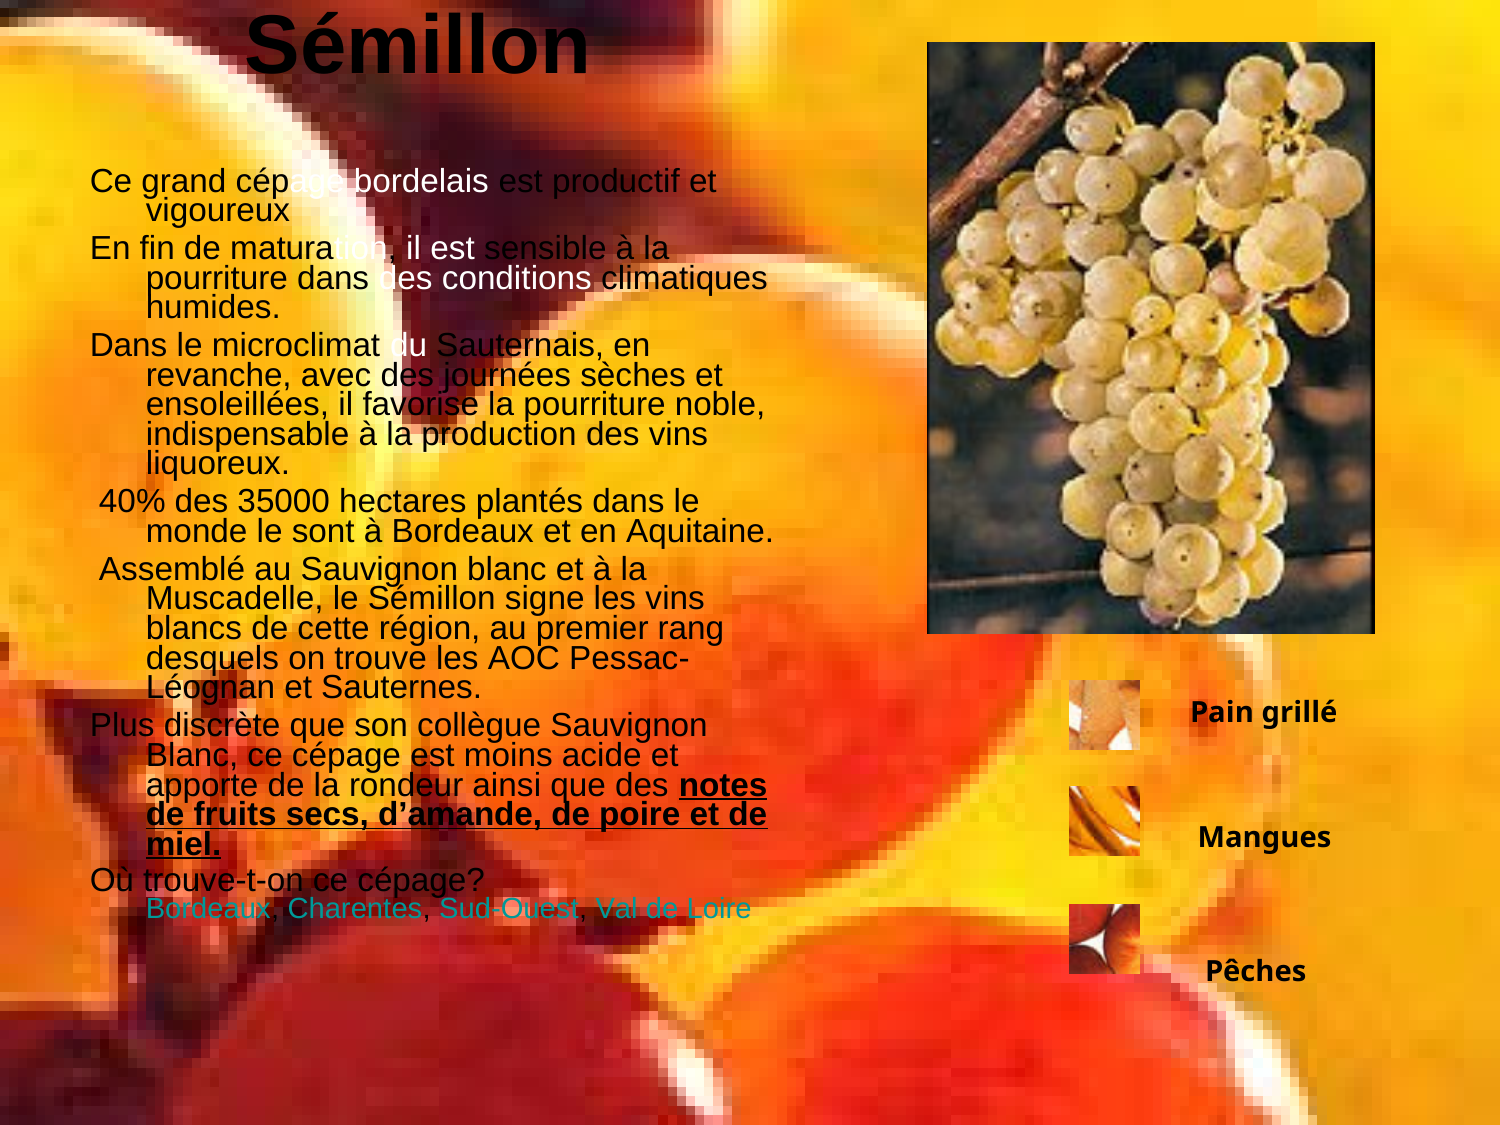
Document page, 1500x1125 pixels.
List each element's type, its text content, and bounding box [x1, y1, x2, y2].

text_box Mangues [1175, 794, 1383, 919]
list Ce grand cépage bordelais est productif et vigoureux En fin de maturation, il est sensible à la pourriture dans des conditions climatiques humides. Dans le microclimat du Sauternais, en revanche, avec des journées sèches et ensoleillées, il favorise la pourriture noble, indispensable à la production des vins liquoreux. 40% des 35000 hectares plantés dans le monde le sont à Bordeaux et en Aquitaine. Assemblé au Sauvignon blanc et à la Muscadelle, le Sémillon signe les vins blancs de cette région, au premier rang desquels on trouve les AOC Pessac-Léognan et Sauternes. Plus discrète que son collègue Sauvignon Blanc, ce cépage est moins acide et apporte de la rondeur ainsi que des notes de fruits secs, d’amande, de poire et de miel. Où trouve-t-on ce cépage? Bordeaux, Charentes, Sud-Ouest, Val de Loire [74, 160, 810, 1059]
title Sémillon [75, 0, 762, 160]
text_box Pain grillé [1175, 668, 1383, 794]
text_box Pêches [1175, 919, 1383, 1022]
picture [0, 0, 1500, 1125]
